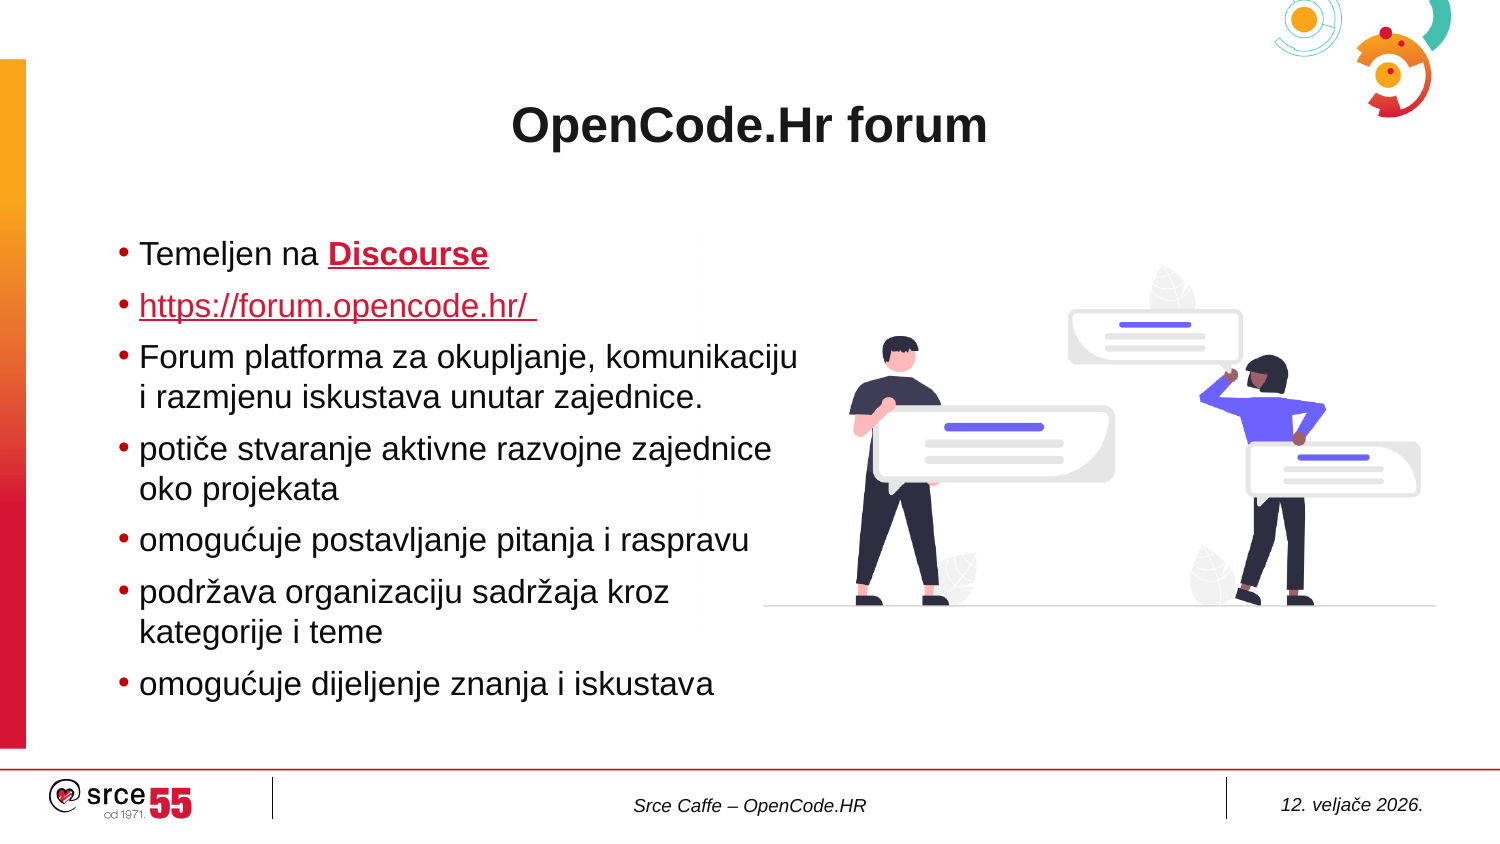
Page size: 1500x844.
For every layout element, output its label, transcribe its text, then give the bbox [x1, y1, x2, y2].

title OpenCode.Hr forum [103, 44, 1397, 208]
picture [0, 0, 1500, 844]
slide_number 12. veljače 2026. [1254, 781, 1451, 827]
list Temeljen na Discourse https://forum.opencode.hr/ Forum platforma za okupljanje, komunikaciju i razmjenu iskustava unutar zajednice. potiče stvaranje aktivne razvojne zajednice oko projekata omogućuje postavljanje pitanja i raspravu podržava organizaciju sadržaja kroz kategorije i teme omogućuje dijeljenje znanja i iskustava [103, 224, 826, 760]
